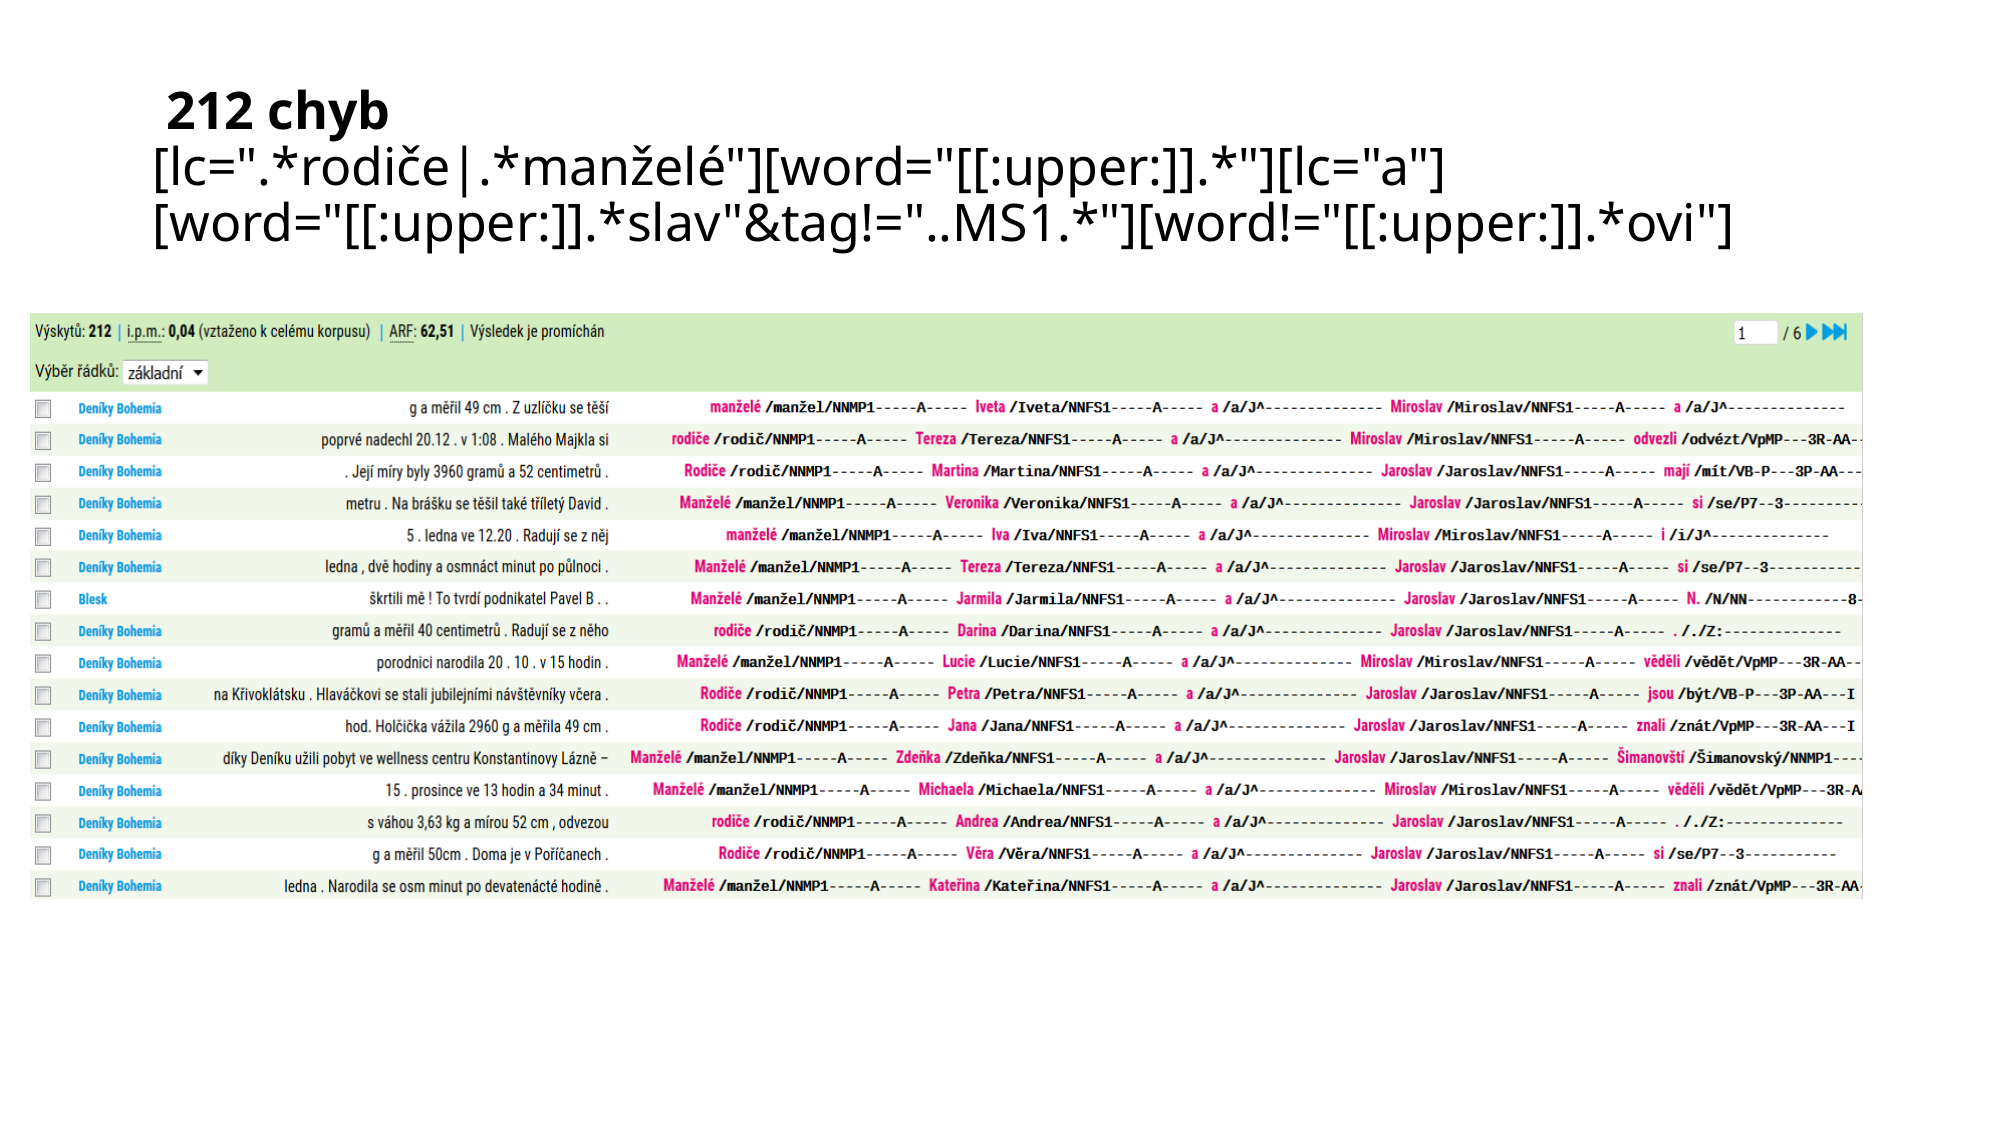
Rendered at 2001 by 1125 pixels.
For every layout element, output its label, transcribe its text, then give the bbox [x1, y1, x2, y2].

title 212 chyb [lc=".*rodiče|.*manželé"][word="[[:upper:]].*"][lc="a"][word="[[:upper:]].*slav"&tag!="..MS1.*"][word!="[[:upper:]].*ovi"] [137, 59, 1863, 278]
picture [30, 313, 1863, 899]
